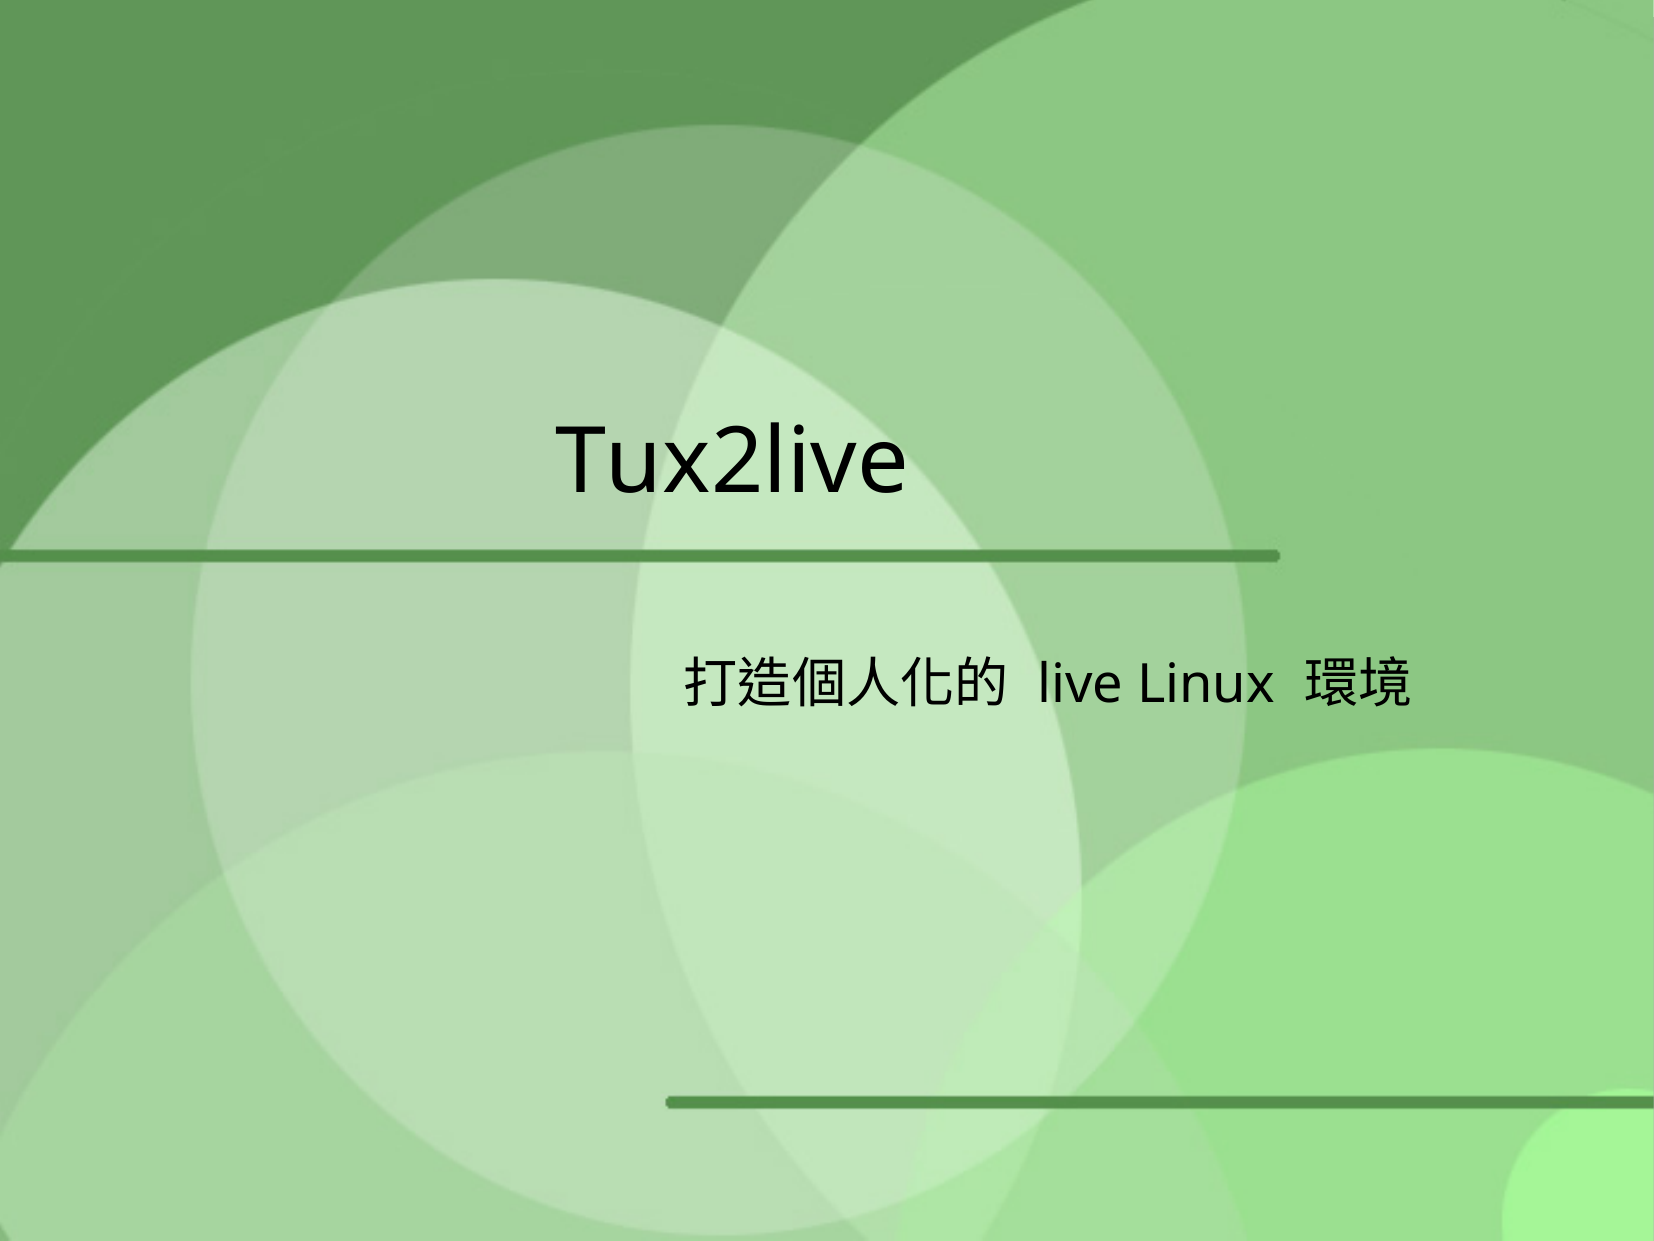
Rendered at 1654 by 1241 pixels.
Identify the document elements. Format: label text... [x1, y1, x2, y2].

picture [0, 0, 1654, 1241]
title Tux2live [165, 353, 1300, 562]
text_box 打造個人化的 live Linux 環境 [590, 620, 1506, 739]
